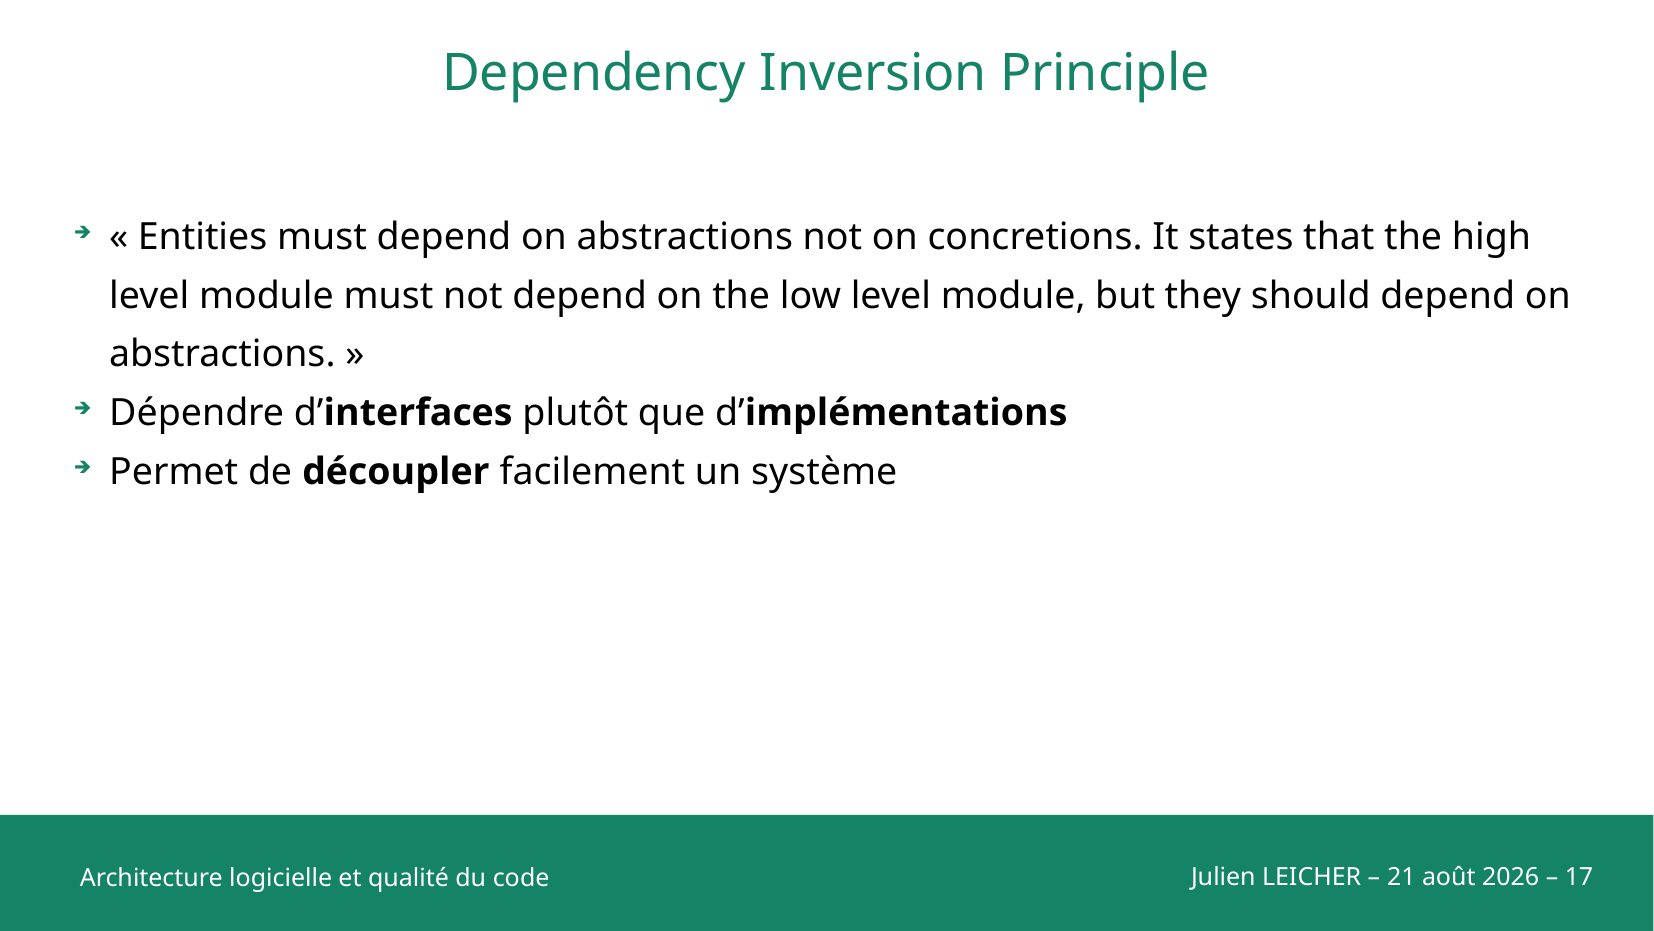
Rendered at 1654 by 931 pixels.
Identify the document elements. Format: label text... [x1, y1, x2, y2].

text_box « Entities must depend on abstractions not on concretions. It states that the high level module must not depend on the low level module, but they should depend on abstractions. » Dépendre d’interfaces plutôt que d’implémentations Permet de découpler facilement un système [59, 194, 1595, 678]
text_box Julien LEICHER – 18 mars 2022 – <number> [0, 814, 1654, 931]
text_box Dependency Inversion Principle [0, 27, 1654, 113]
text_box Architecture logicielle et qualité du code [64, 852, 798, 898]
